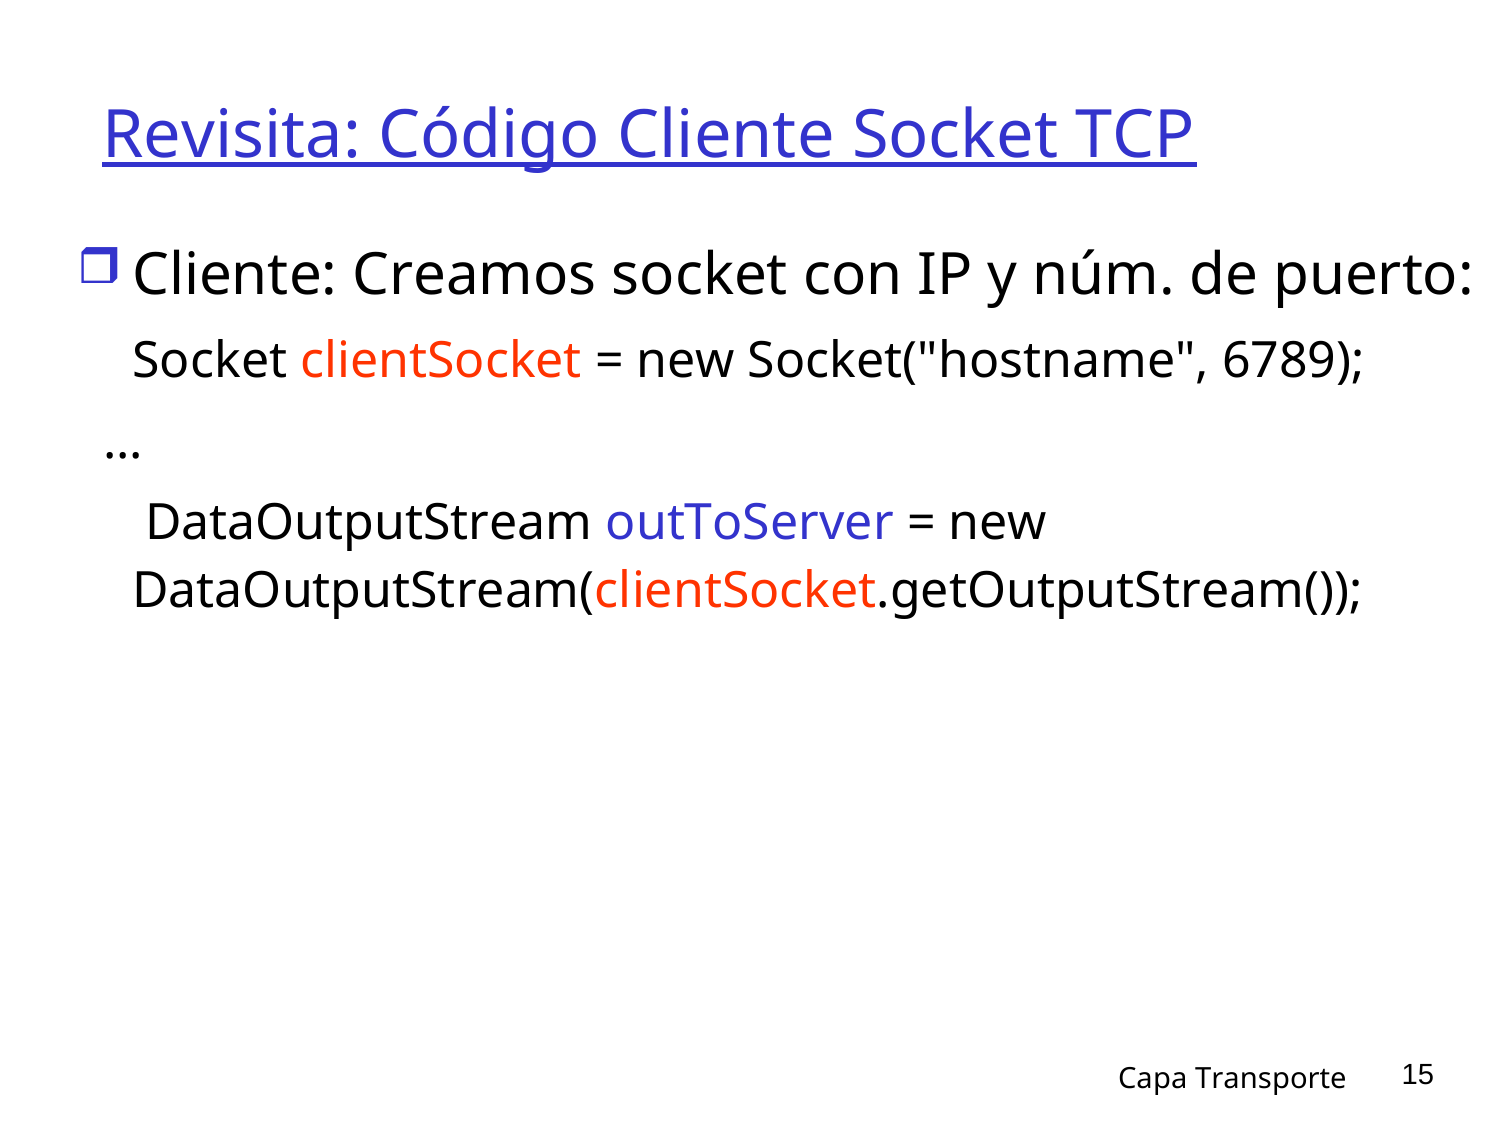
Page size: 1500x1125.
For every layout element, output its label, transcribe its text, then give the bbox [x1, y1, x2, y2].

list Cliente: Creamos socket con IP y núm. de puerto: Socket clientSocket = new Socket("hostname", 6789); ... DataOutputStream outToServer = new DataOutputStream(clientSocket.getOutputStream()); [62, 224, 1500, 1051]
title Revisita: Código Cliente Socket TCP [87, 37, 1438, 224]
